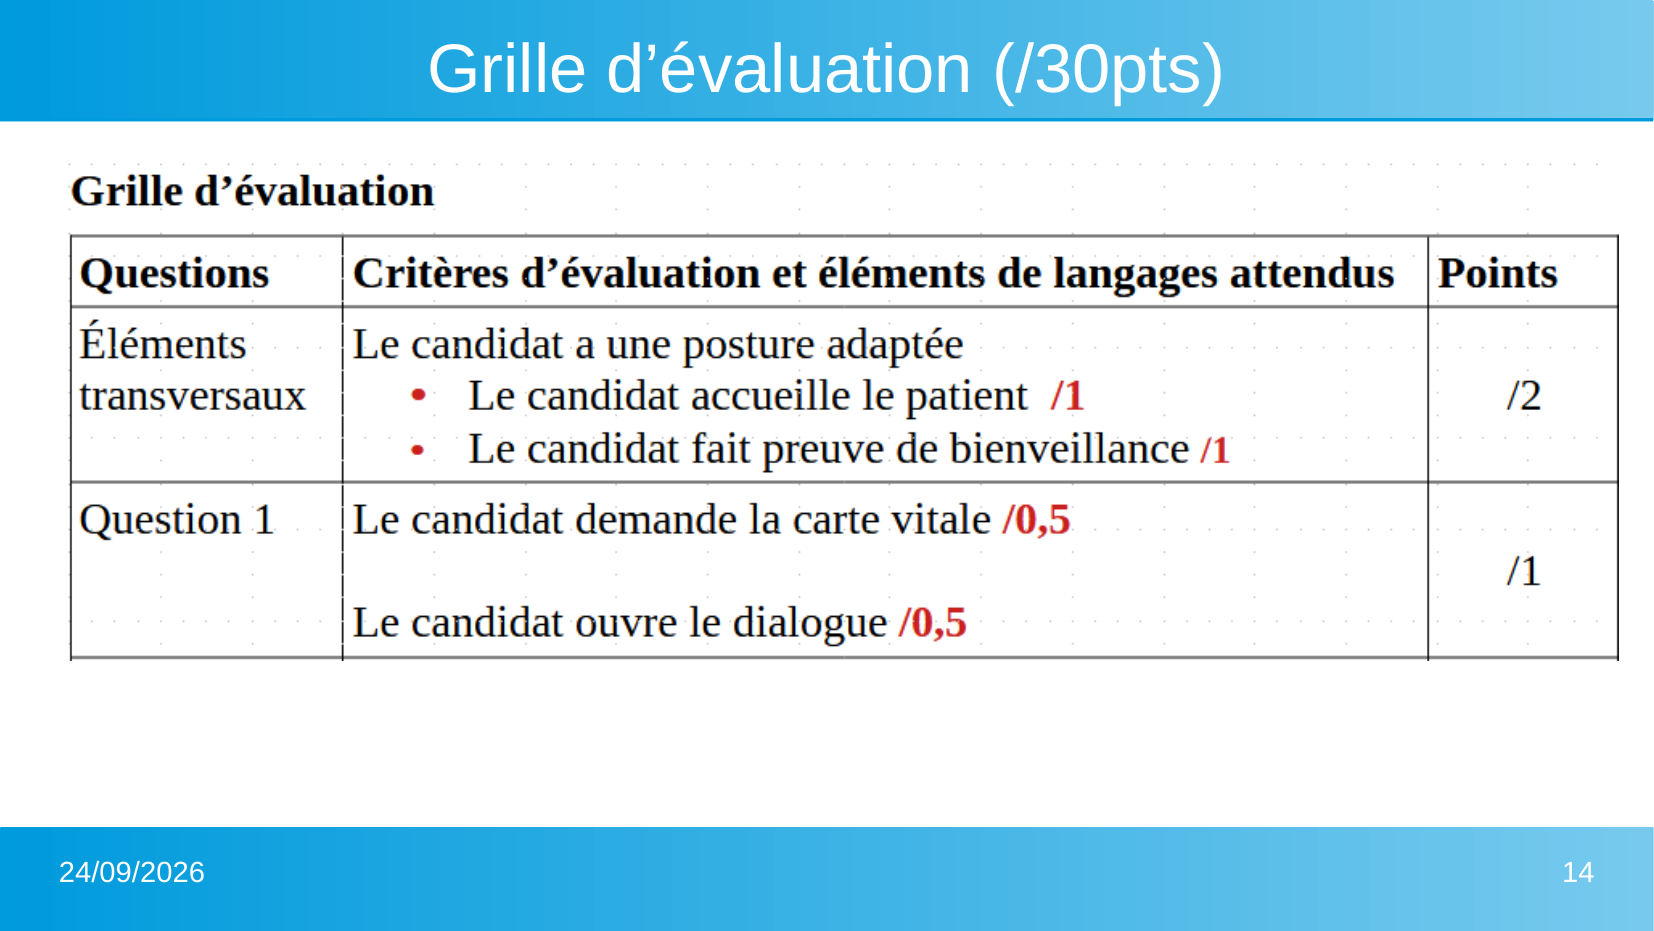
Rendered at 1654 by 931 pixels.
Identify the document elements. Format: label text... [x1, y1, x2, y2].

title Grille d’évaluation (/30pts) [59, 29, 1595, 108]
picture [64, 159, 1619, 661]
